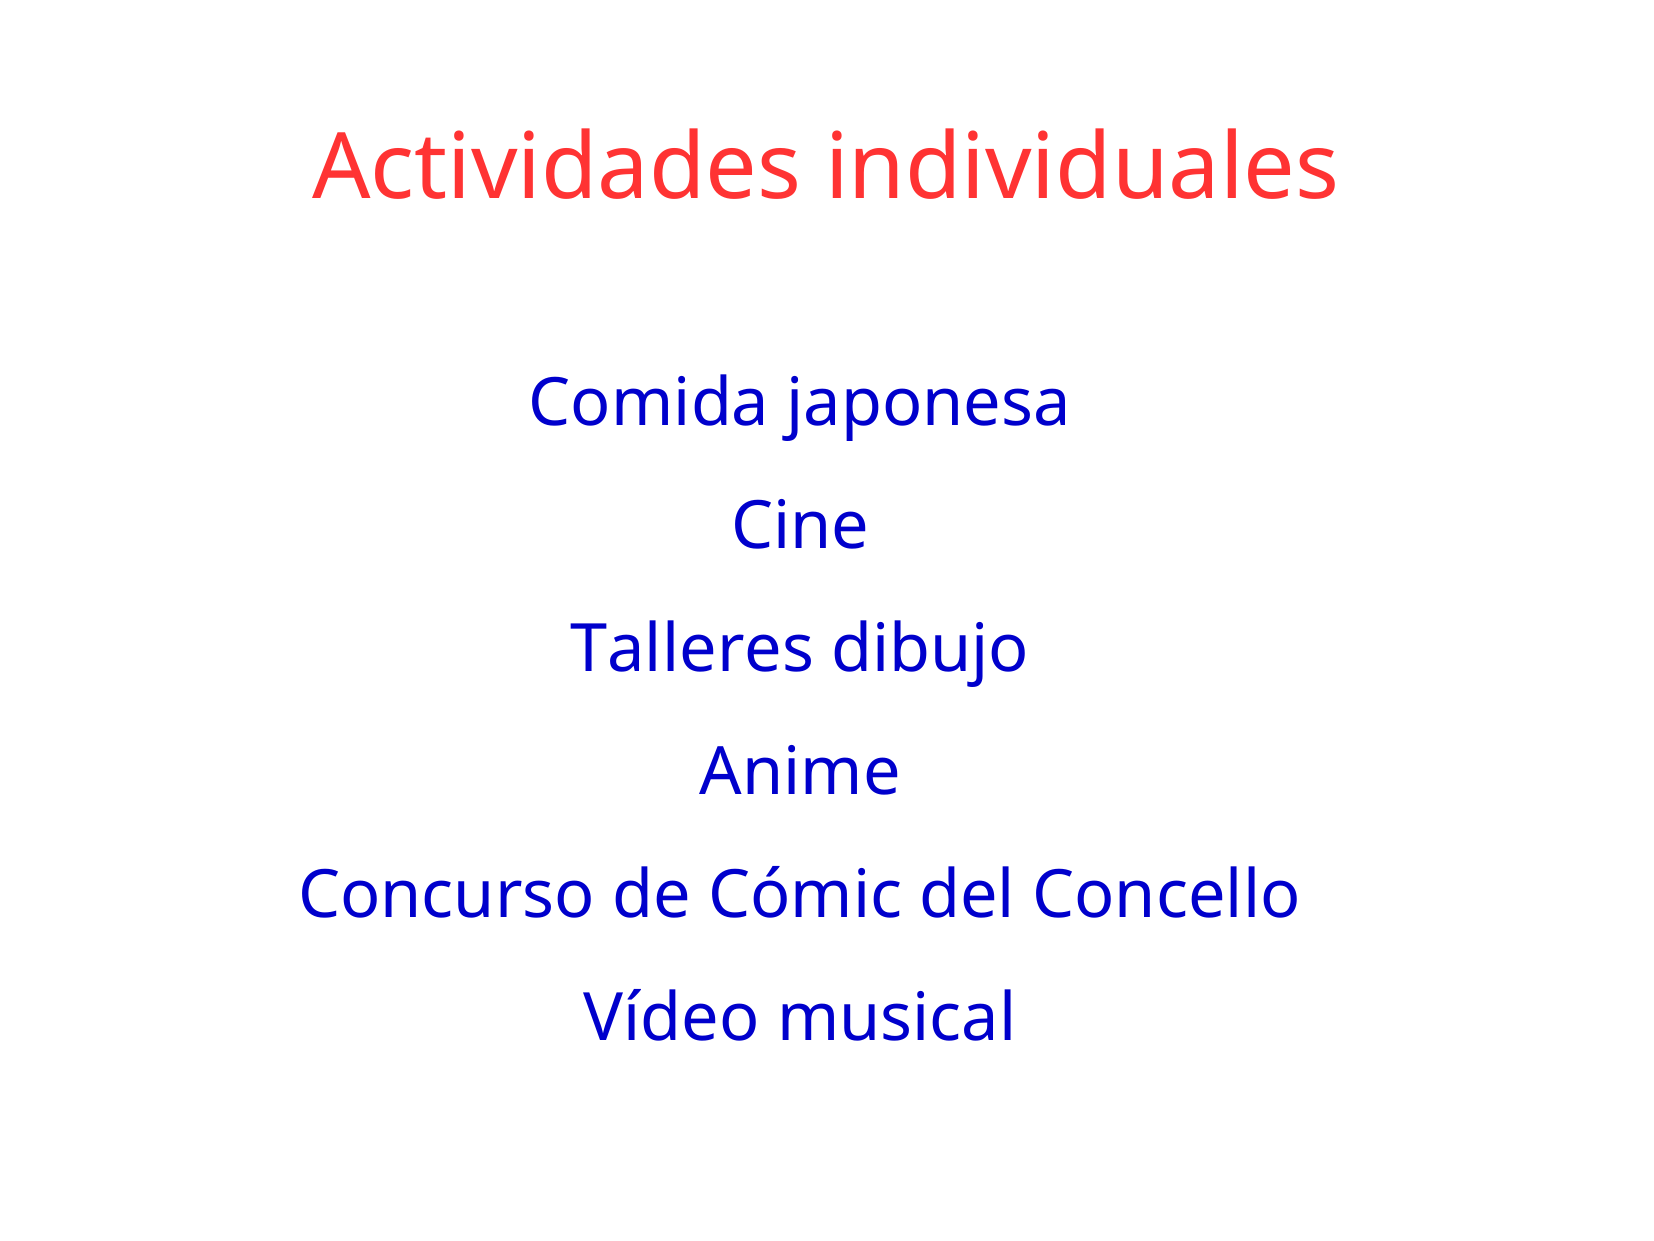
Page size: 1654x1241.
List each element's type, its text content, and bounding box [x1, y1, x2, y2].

title Actividades individuales [82, 49, 1571, 257]
list Comida japonesa Cine Talleres dibujo Anime Concurso de Cómic del Concello Vídeo musical [47, 290, 1536, 1109]
